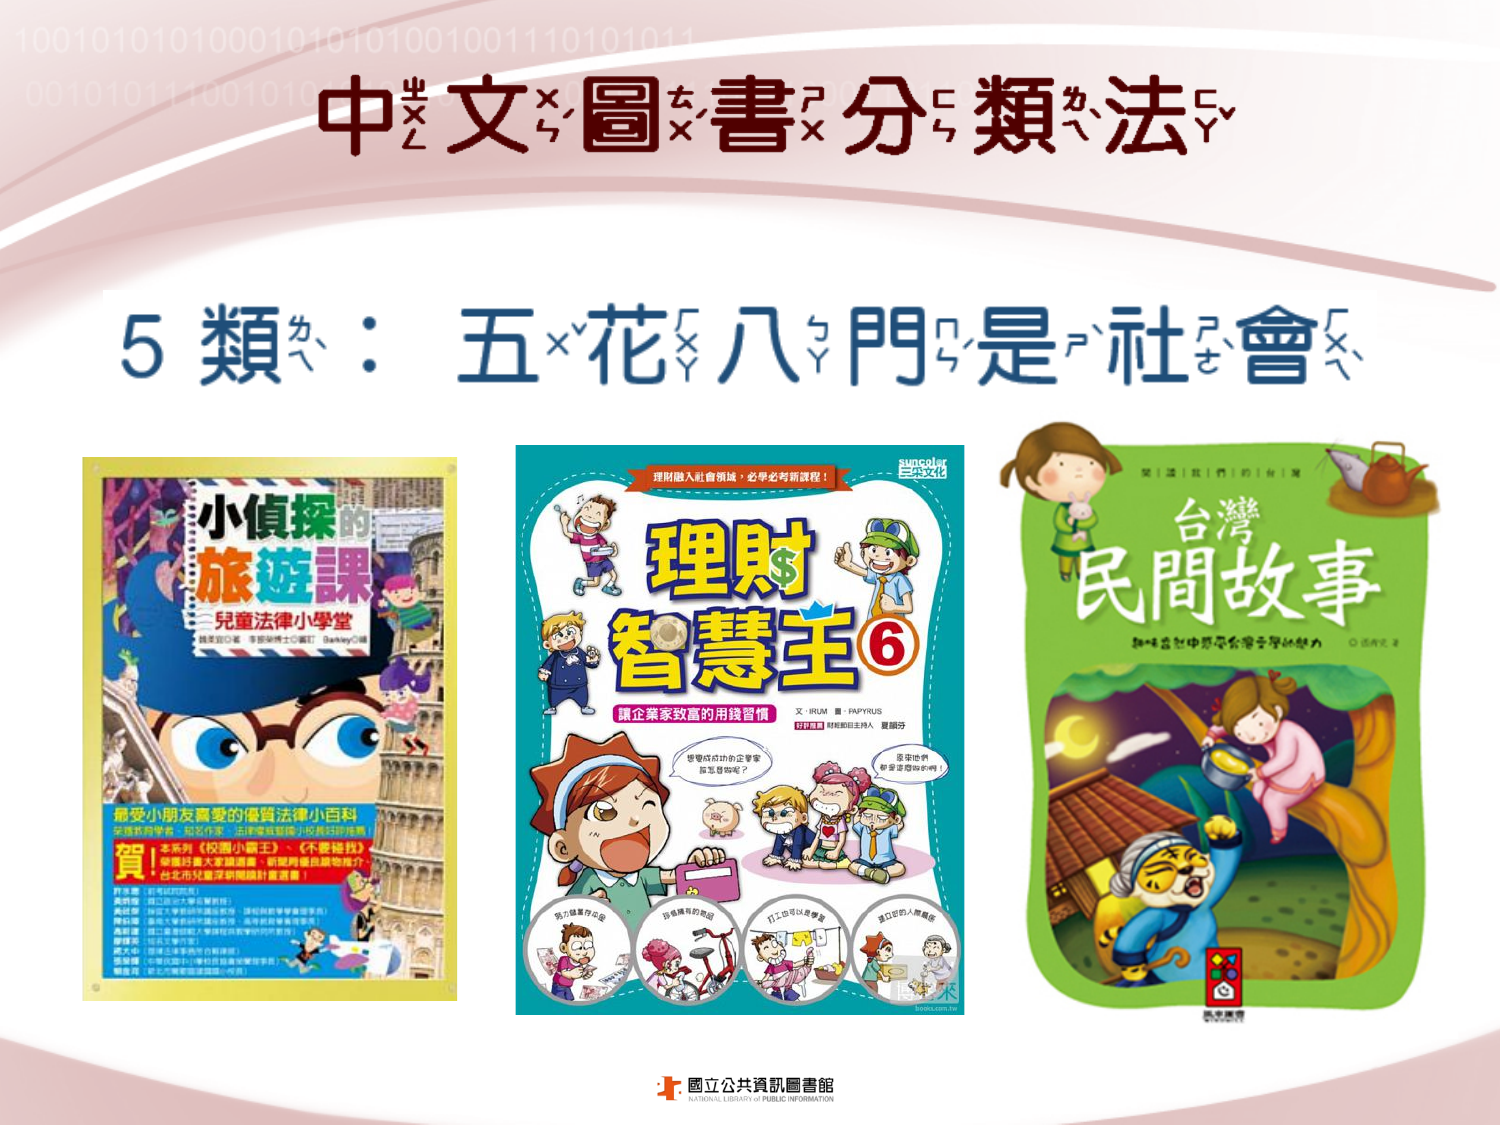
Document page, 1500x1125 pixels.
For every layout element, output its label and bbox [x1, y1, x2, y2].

picture [257, 35, 1290, 169]
picture [996, 410, 1459, 1039]
picture [103, 290, 1377, 398]
picture [515, 445, 965, 1015]
picture [82, 457, 458, 1001]
